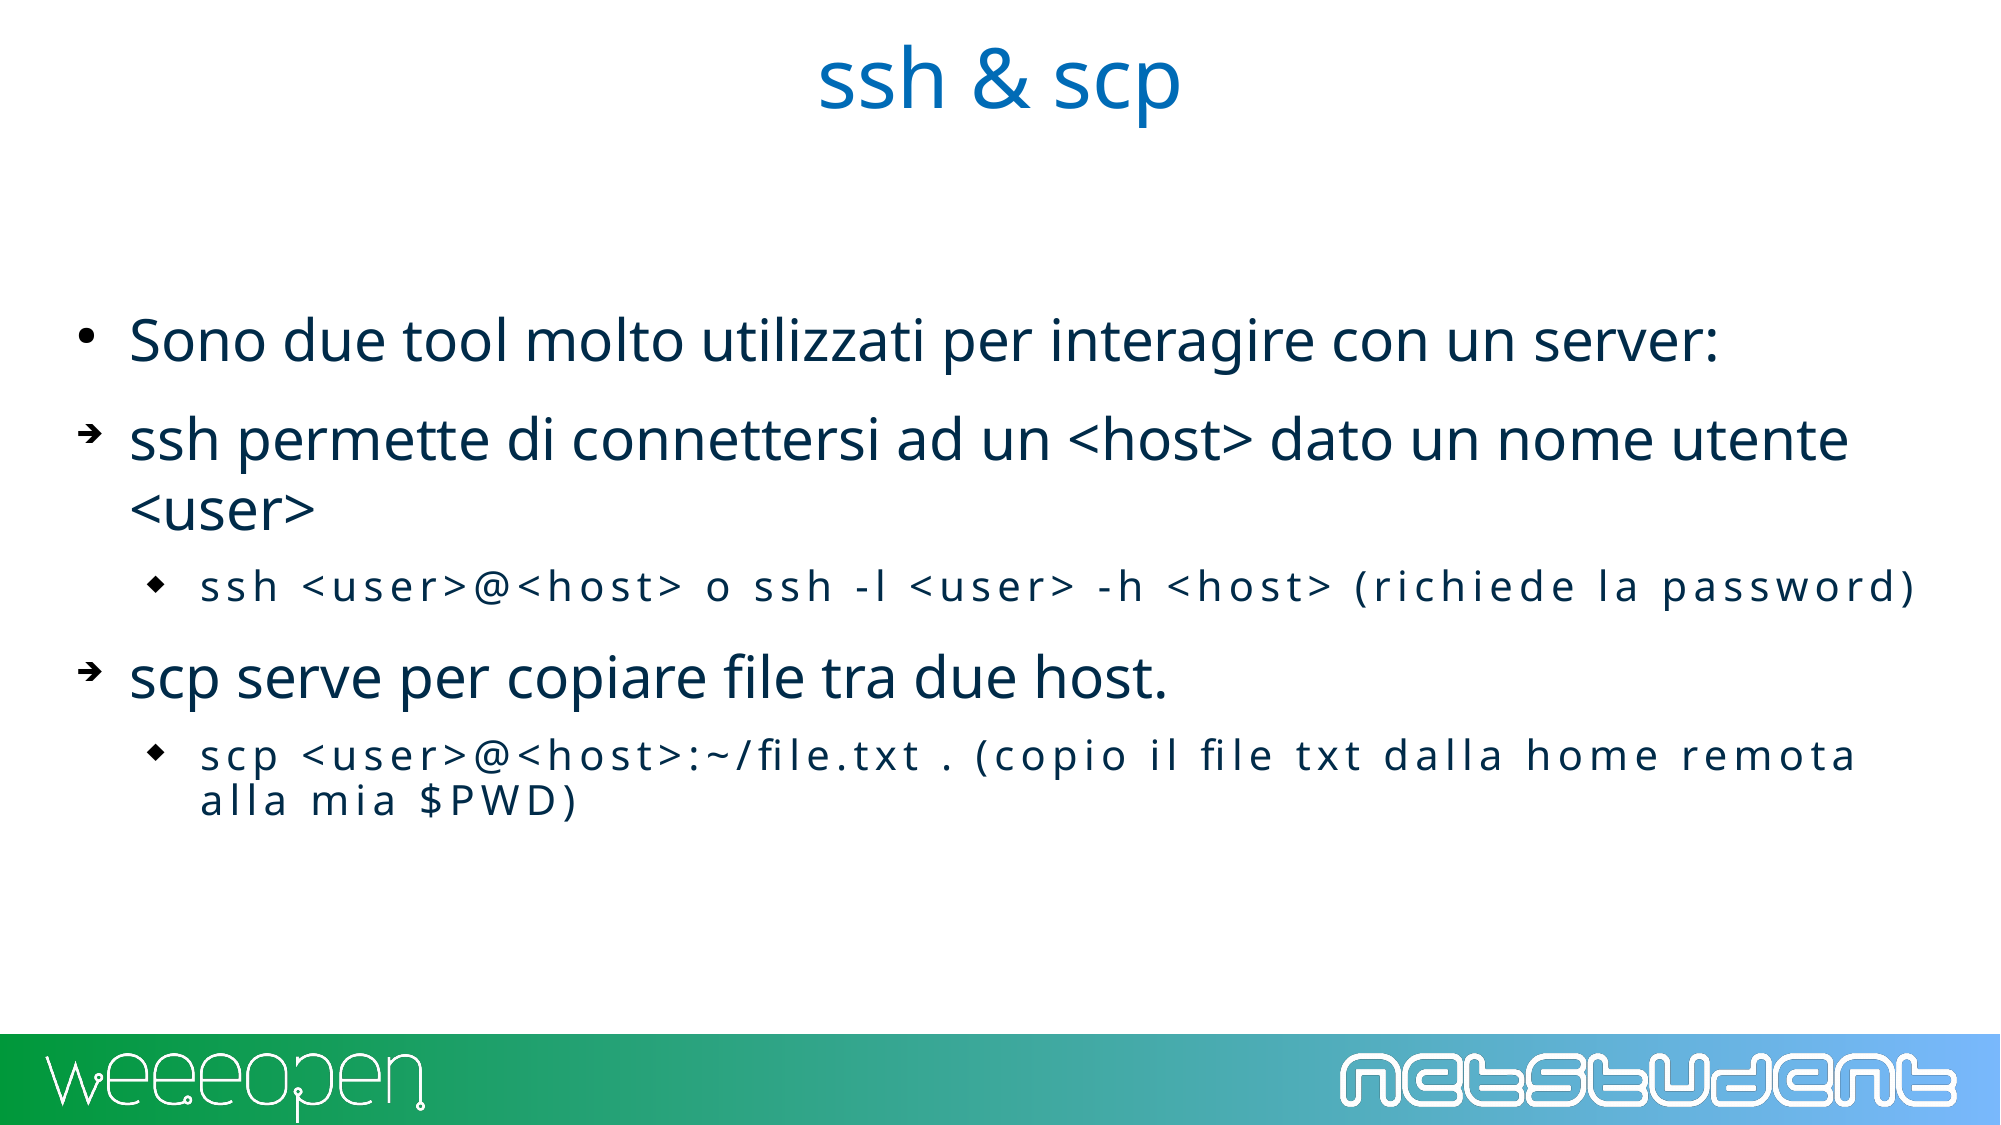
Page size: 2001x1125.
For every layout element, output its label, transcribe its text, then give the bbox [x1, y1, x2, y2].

picture [1340, 1053, 1957, 1107]
picture [45, 1053, 425, 1123]
list Sono due tool molto utilizzati per interagire con un server: ssh permette di connettersi ad un <host> dato un nome utente <user> ssh <user>@<host> o ssh -l <user> -h <host> (richiede la password) scp serve per copiare file tra due host. scp <user>@<host>:~/file.txt . (copio il file txt dalla home remota alla mia $PWD) [43, 295, 1959, 1010]
title ssh & scp [43, 29, 1959, 247]
